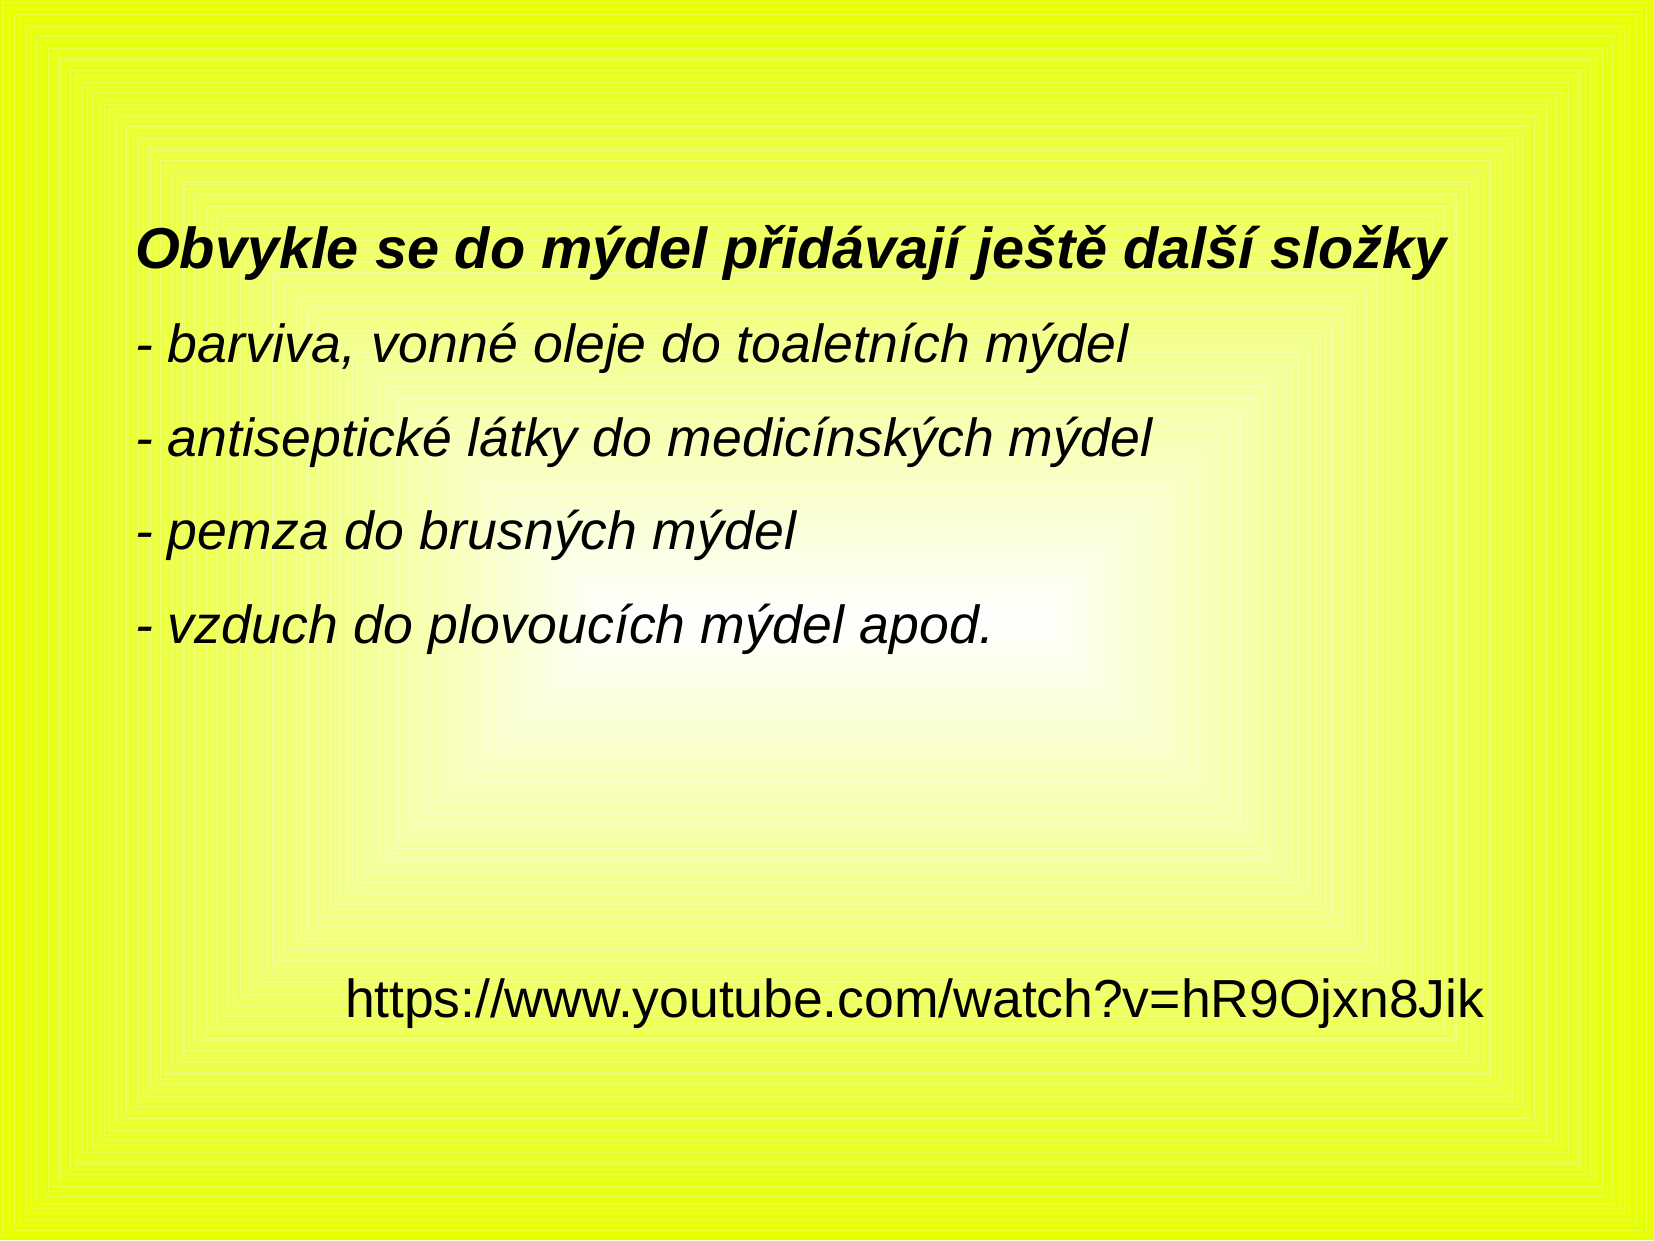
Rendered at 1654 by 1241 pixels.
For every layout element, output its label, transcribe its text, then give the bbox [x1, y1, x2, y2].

list Obvykle se do mýdel přidávají ještě další složky - barviva, vonné oleje do toaletních mýdel - antiseptické látky do medicínských mýdel - pemza do brusných mýdel - vzduch do plovoucích mýdel apod. https://www.youtube.com/watch?v=hR9Ojxn8Jik [47, 210, 1536, 1030]
